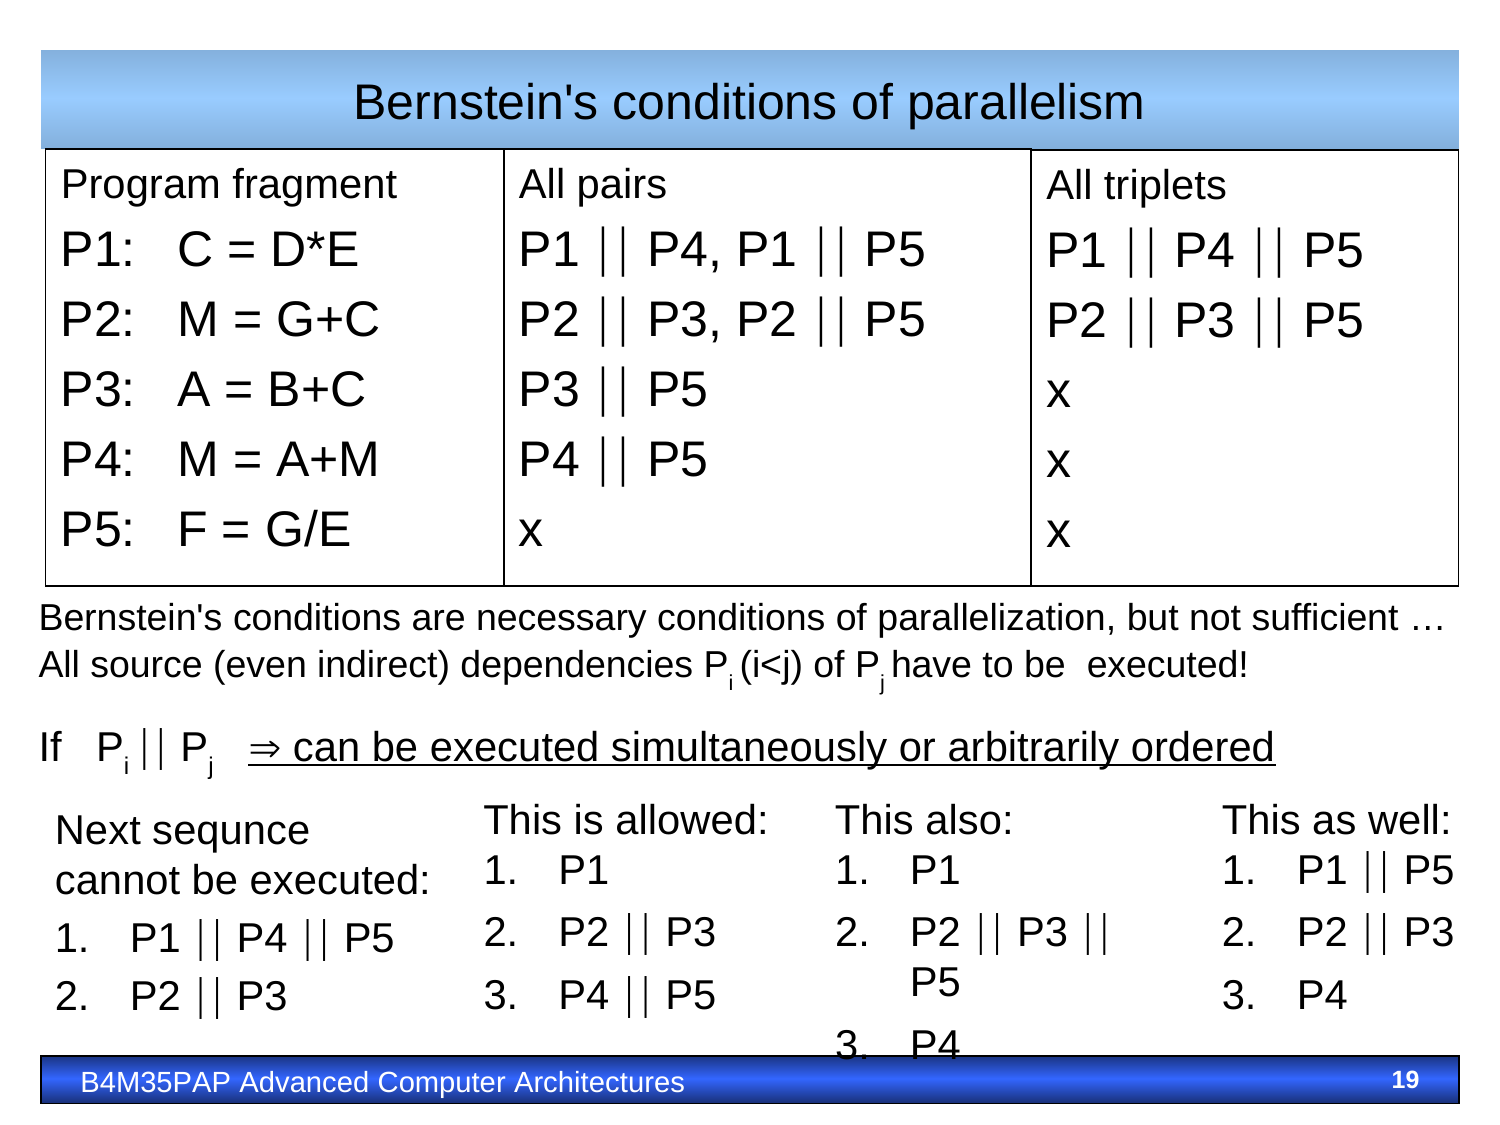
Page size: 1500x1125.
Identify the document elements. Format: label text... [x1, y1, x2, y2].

list Program fragment P1: C = D*E P2: M = G+C P3: A = B+C P4: M = A+M P5: F = G/E [45, 149, 503, 585]
text_box This also: P1 P2  P3  P5 P4 [820, 785, 1161, 1125]
text_box Bernstein's conditions are necessary conditions of parallelization, but not sufficient … All source (even indirect) dependencies Pi (i<j) of Pj have to be executed! If Pi  Pj  can be executed simultaneously or arbitrarily ordered [23, 585, 1489, 1020]
text_box This is allowed: P1 P2  P3 P4  P5 [468, 785, 820, 1076]
title Bernstein's conditions of parallelism [41, 50, 1459, 149]
text_box This as well: P1  P5 P2  P3 P4 [1207, 785, 1489, 1076]
list All pairs P1  P4, P1  P5 P2  P3, P2  P5 P3  P5 P4  P5 x [503, 149, 1032, 585]
text_box All triplets P1  P4  P5 P2  P3  P5 x x x [1031, 150, 1459, 585]
text_box Next sequnce cannot be executed: P1  P4  P5 P2  P3 [39, 794, 450, 1125]
